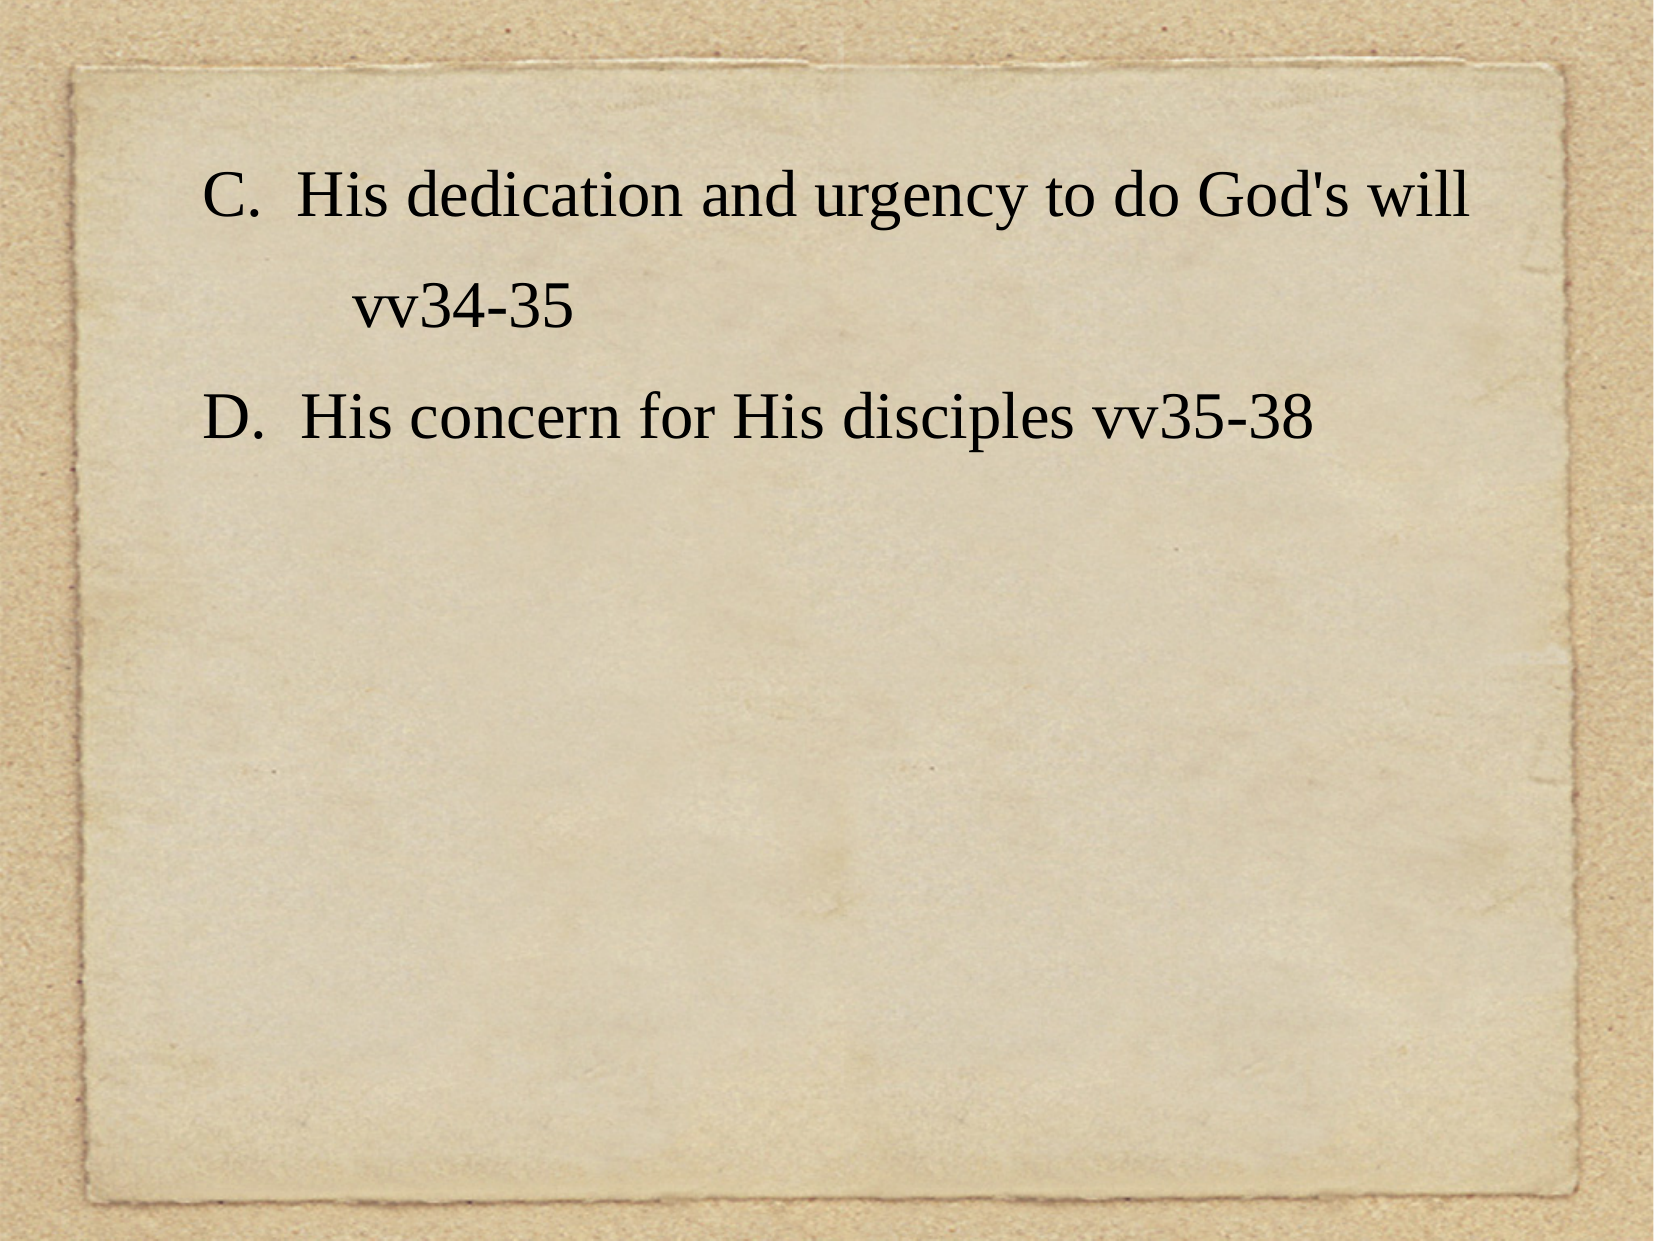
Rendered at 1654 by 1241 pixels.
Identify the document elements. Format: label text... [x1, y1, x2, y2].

text_box C. His dedication and urgency to do God's will vv34-35 D. His concern for His disciples vv35-38 [112, 112, 1538, 535]
picture [0, 0, 1654, 1241]
